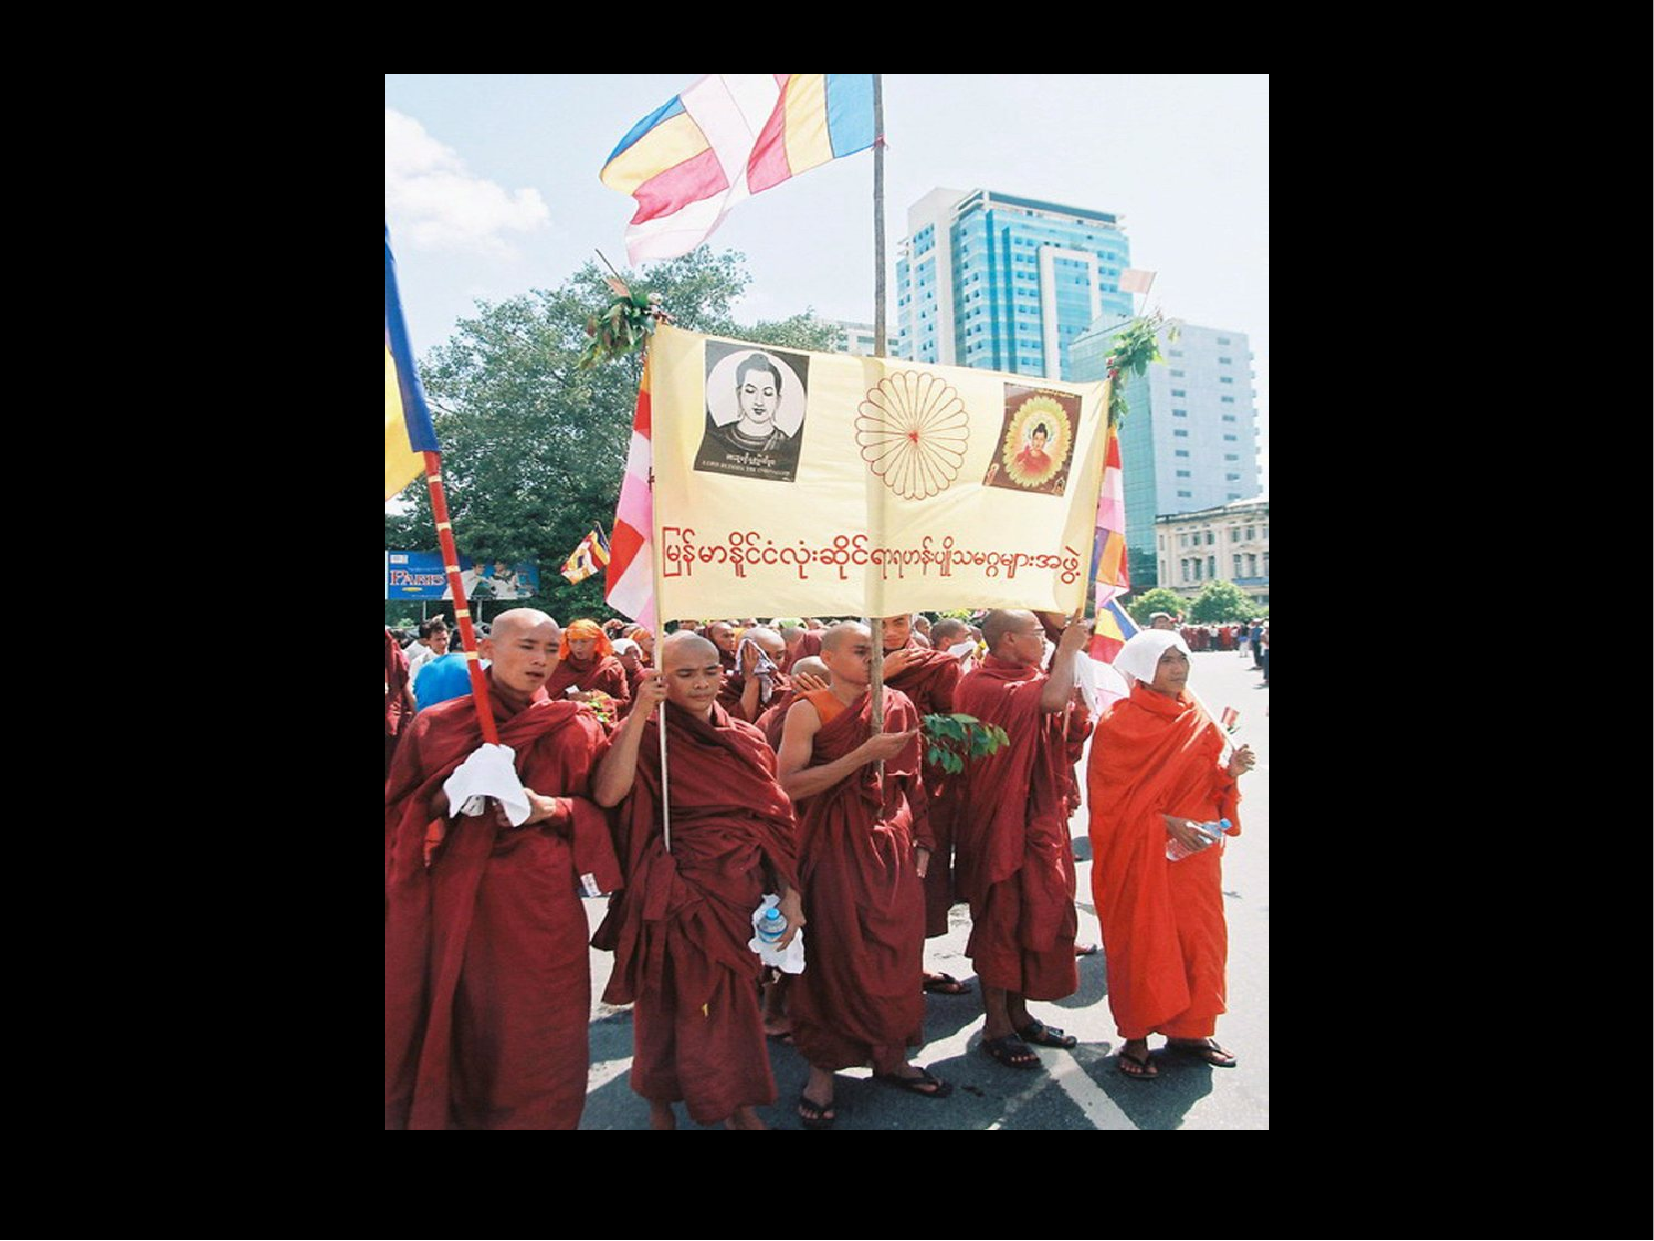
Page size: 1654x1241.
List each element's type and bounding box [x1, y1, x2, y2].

picture [385, 74, 1269, 1131]
